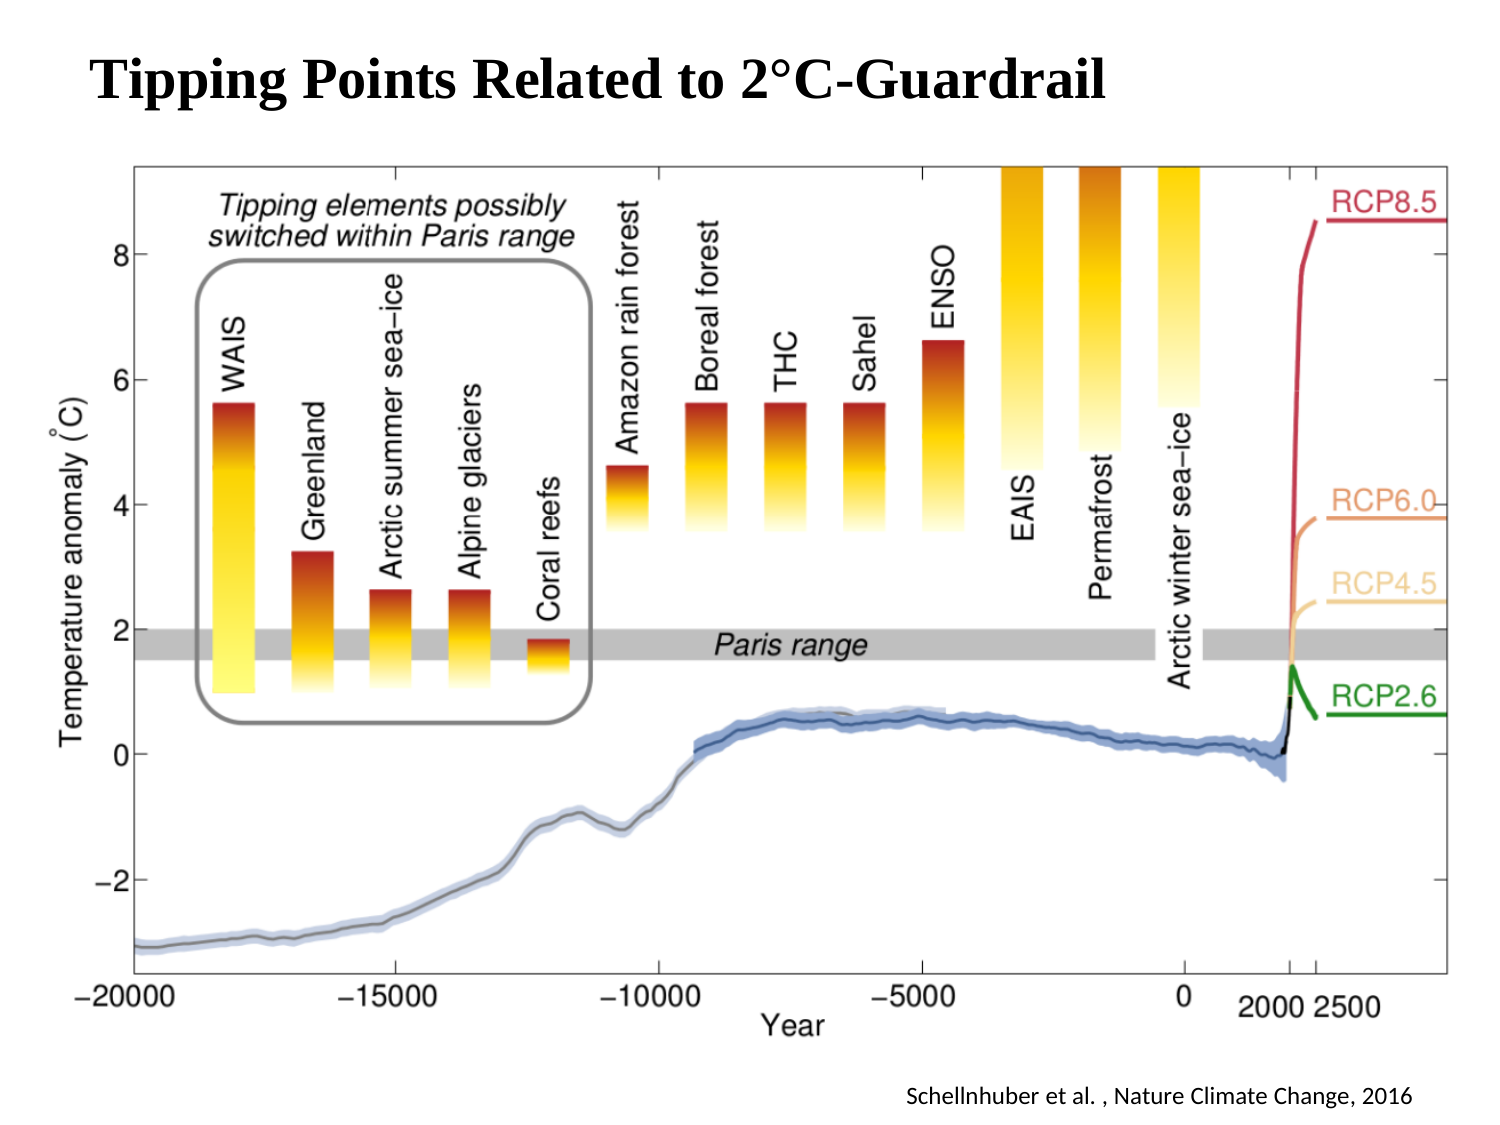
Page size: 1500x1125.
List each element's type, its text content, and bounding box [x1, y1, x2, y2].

picture [33, 131, 1483, 1066]
text_box Schellnhuber et al. , Nature Climate Change, 2016 [891, 1072, 1500, 1118]
text_box Tipping Points Related to 2°C-Guardrail [74, 32, 1425, 220]
